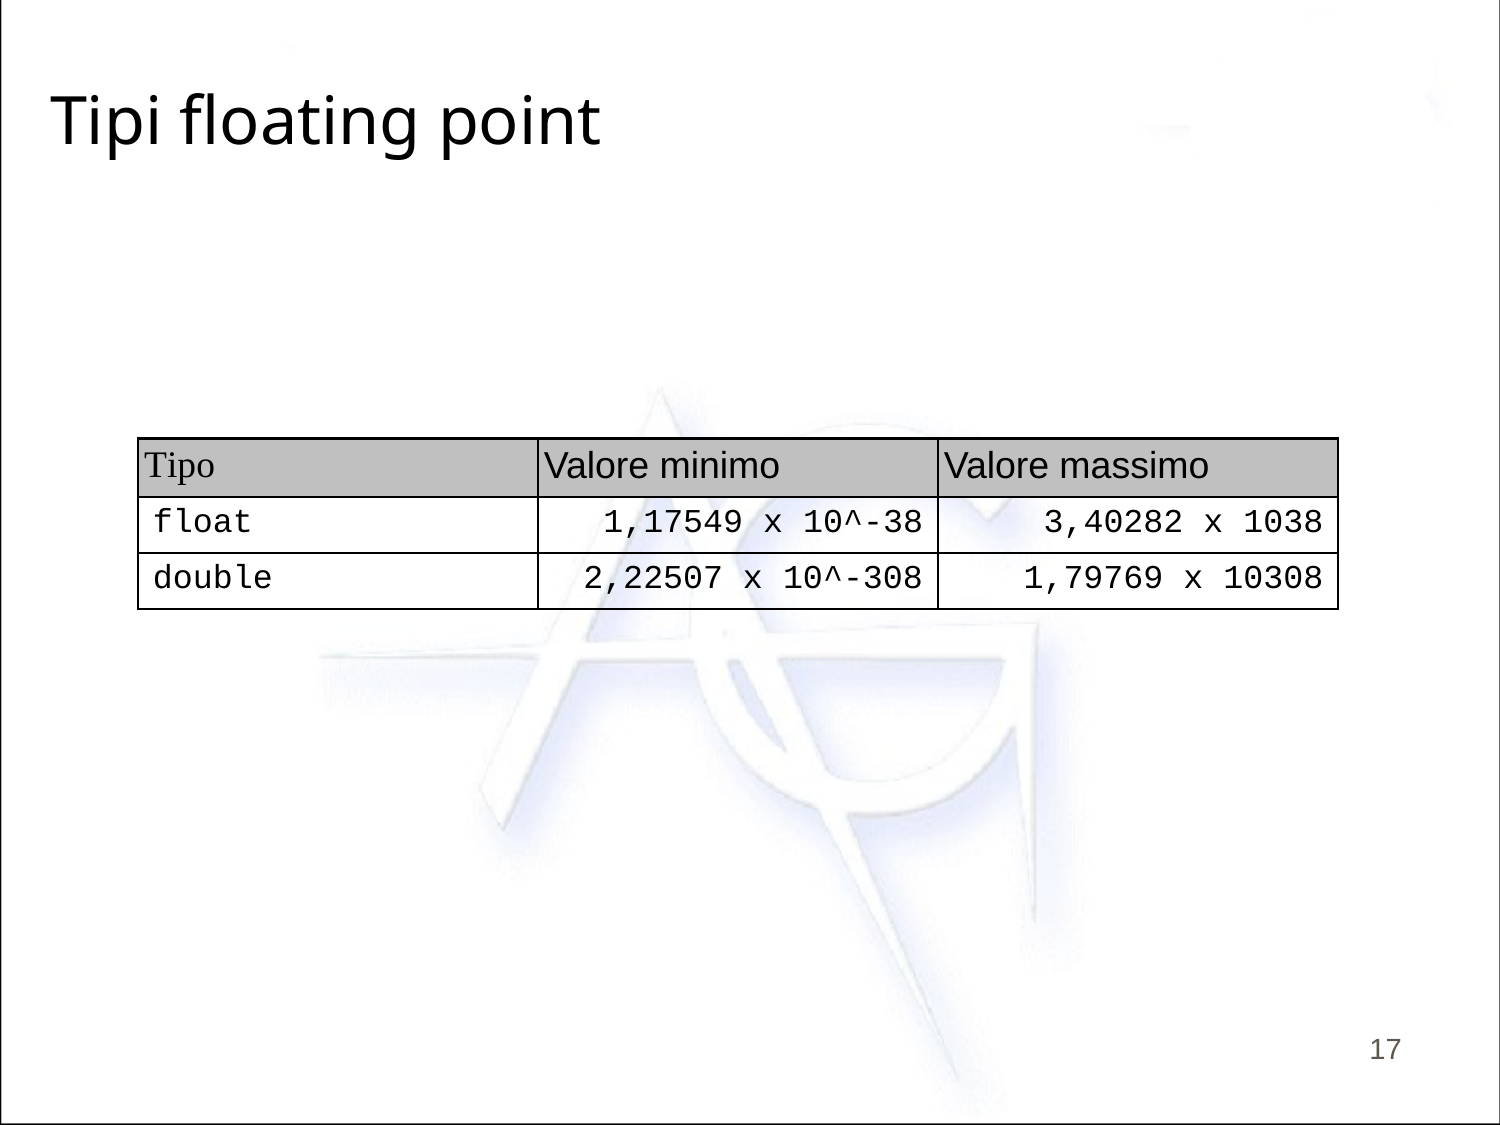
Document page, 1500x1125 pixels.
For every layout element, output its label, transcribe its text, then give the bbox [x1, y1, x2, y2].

table_cell 1,79769 x 10308 [939, 554, 1337, 608]
table_cell float [139, 498, 537, 552]
table_cell 1,17549 x 10^-38 [539, 498, 937, 552]
table_header Tipo [139, 440, 537, 496]
table_cell 3,40282 x 1038 [939, 498, 1337, 552]
table_cell double [139, 554, 537, 608]
table_cell 2,22507 x 10^-308 [539, 554, 937, 608]
table_header Valore minimo [539, 440, 937, 496]
table_header Valore massimo [939, 440, 1337, 496]
picture [0, 0, 1500, 1125]
title Tipi floating point [49, 7, 1438, 231]
